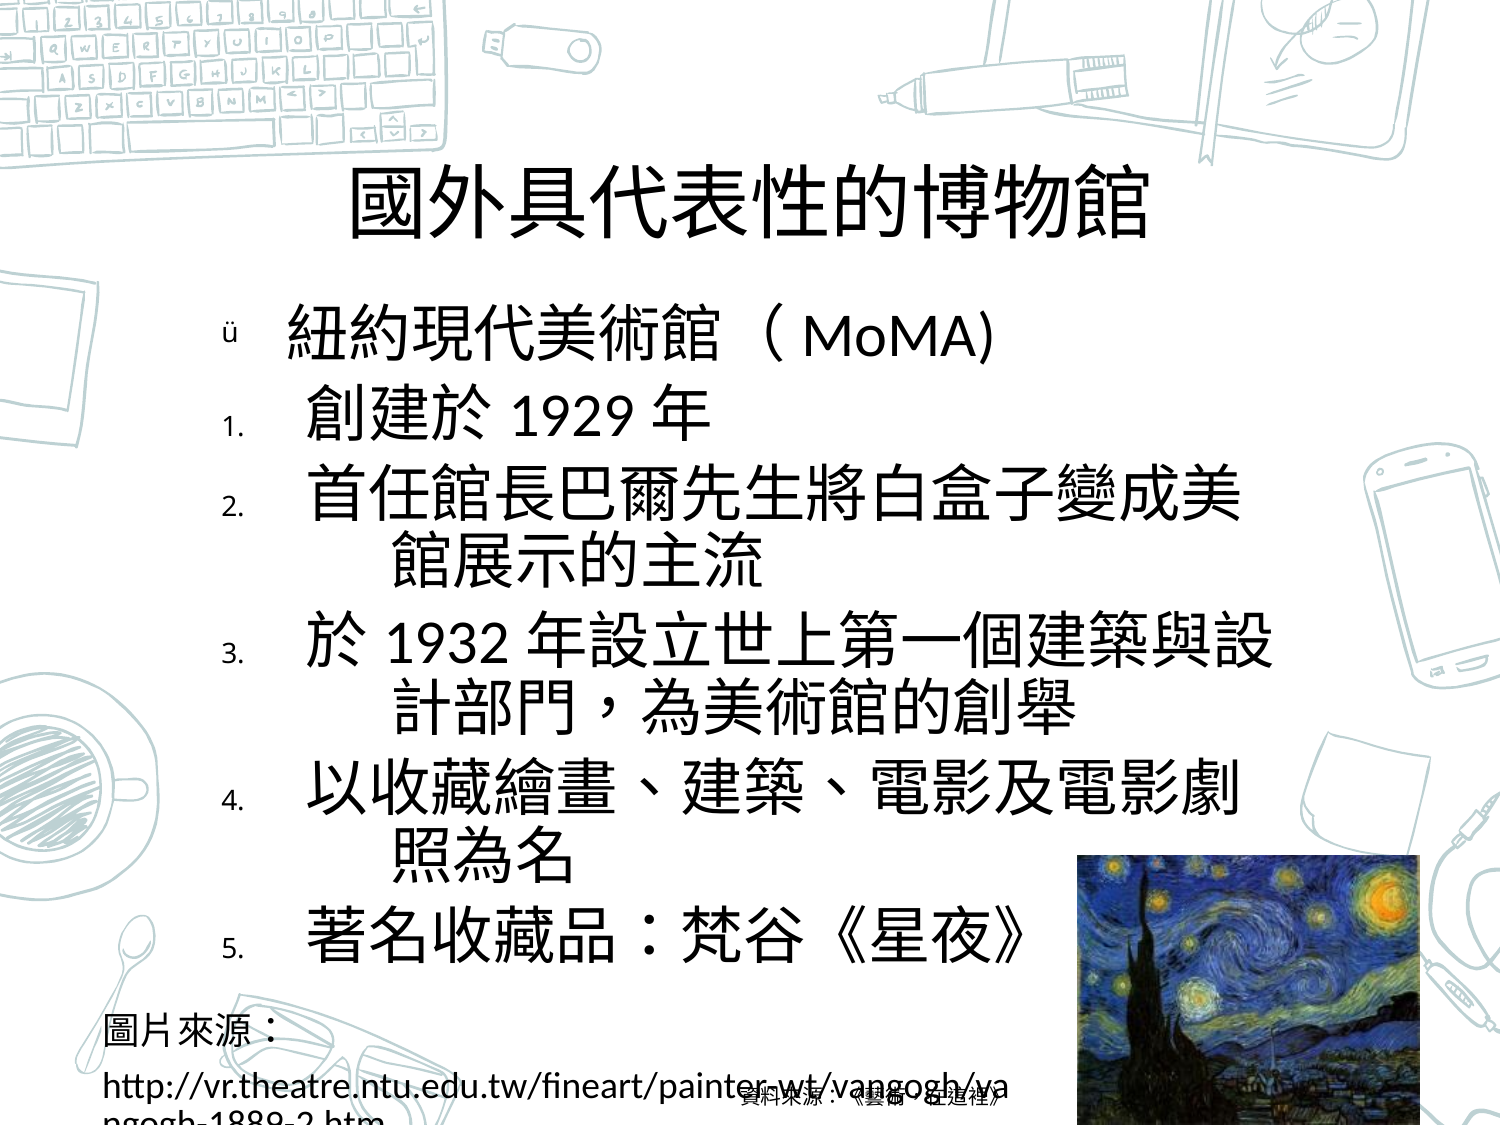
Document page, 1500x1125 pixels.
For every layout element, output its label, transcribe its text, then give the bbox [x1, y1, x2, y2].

title 國外具代表性的博物館 [185, 136, 1315, 264]
picture [1077, 855, 1420, 1125]
text_box 資料來源：《藝術，在這裡》 [715, 1076, 1163, 1116]
list 紐約現代美術館（MoMA) 創建於1929年 首任館長巴爾先生將白盒子變成美館展示的主流 於1932年設立世上第一個建築與設計部門，為美術館的創舉 以收藏繪畫、建築、電影及電影劇照為名 著名收藏品：梵谷《星夜》 [185, 287, 1315, 1053]
text_box 圖片來源： http://vr.theatre.ntu.edu.tw/fineart/painter-wt/vangogh/vangogh-1889-2.htm [77, 999, 1034, 1114]
